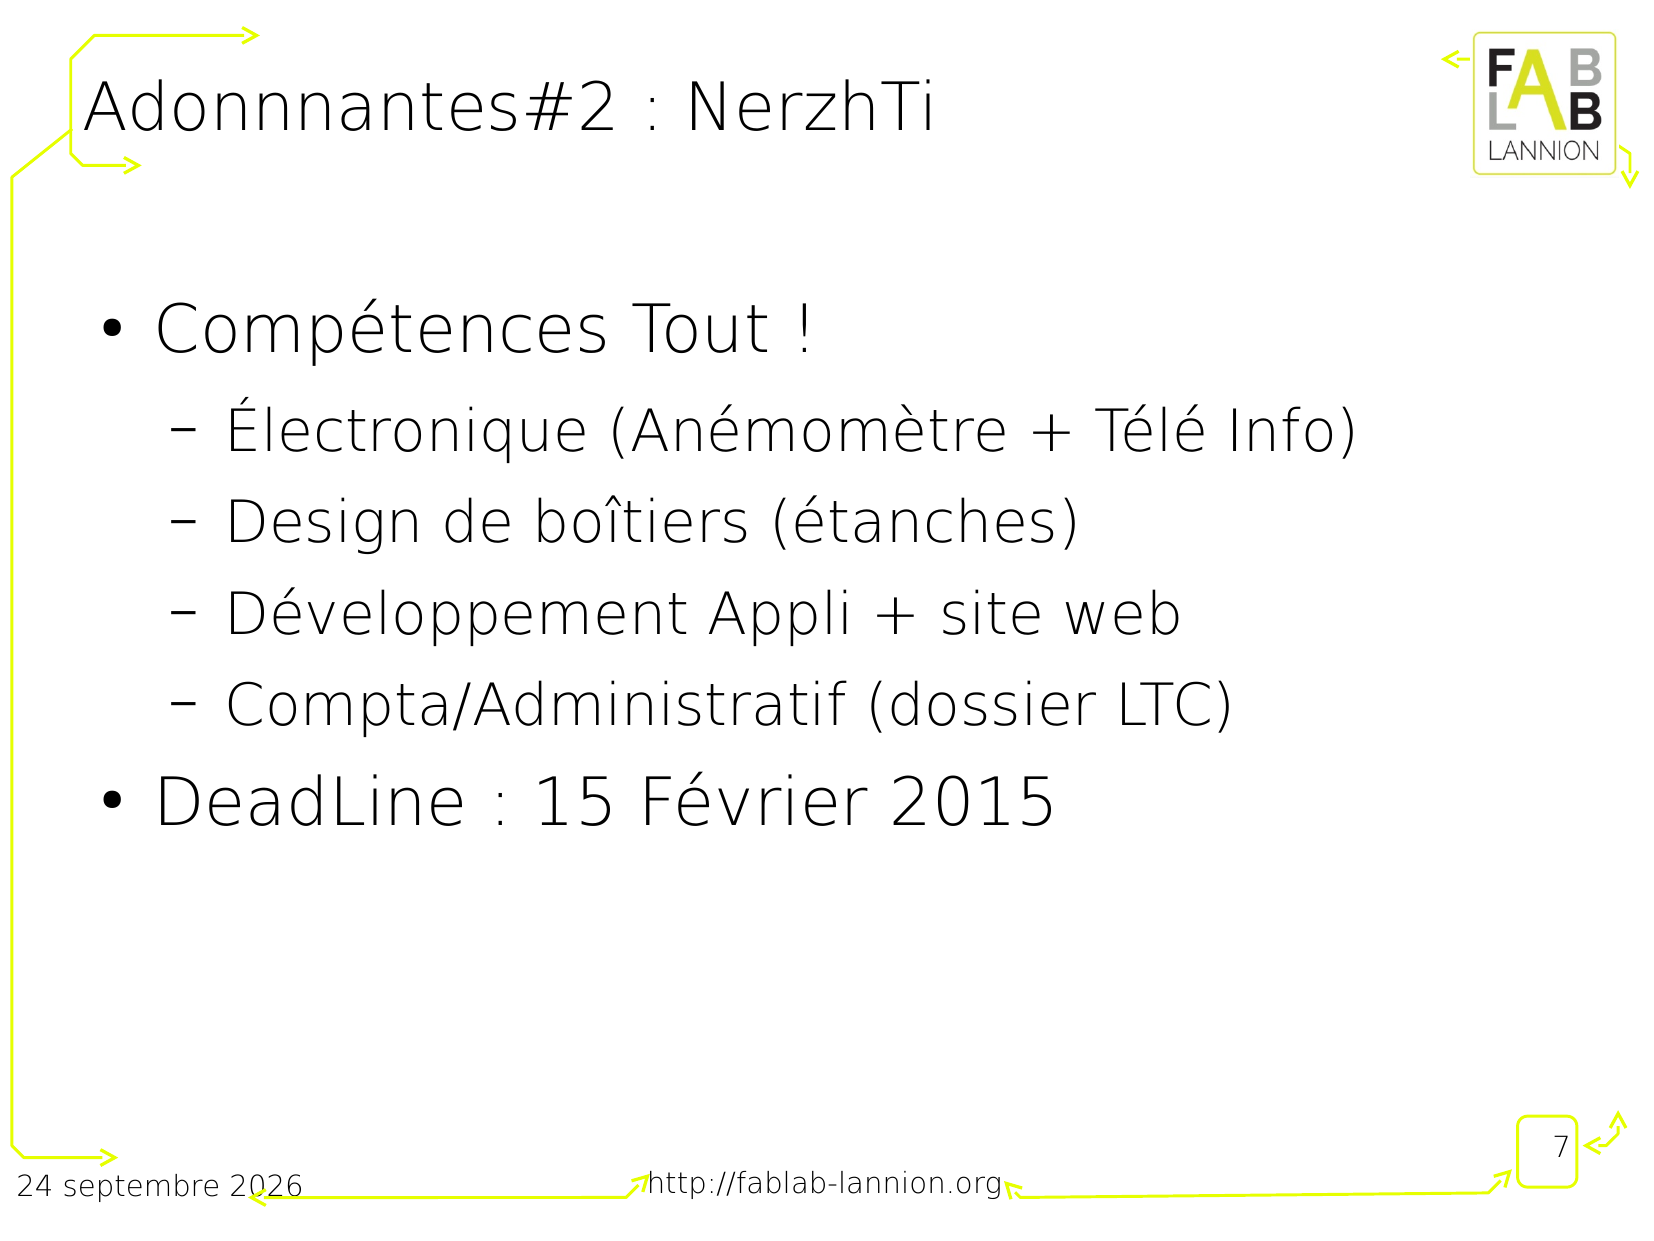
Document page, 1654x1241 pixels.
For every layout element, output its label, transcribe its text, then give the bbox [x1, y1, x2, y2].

title Adonnnantes#2 : NerzhTi [82, 49, 1441, 166]
list Compétences Tout ! Électronique (Anémomètre + Télé Info) Design de boîtiers (étanches) Développement Appli + site web Compta/Administratif (dossier LTC) DeadLine : 15 Février 2015 [82, 290, 1571, 1010]
picture [1470, 29, 1619, 178]
